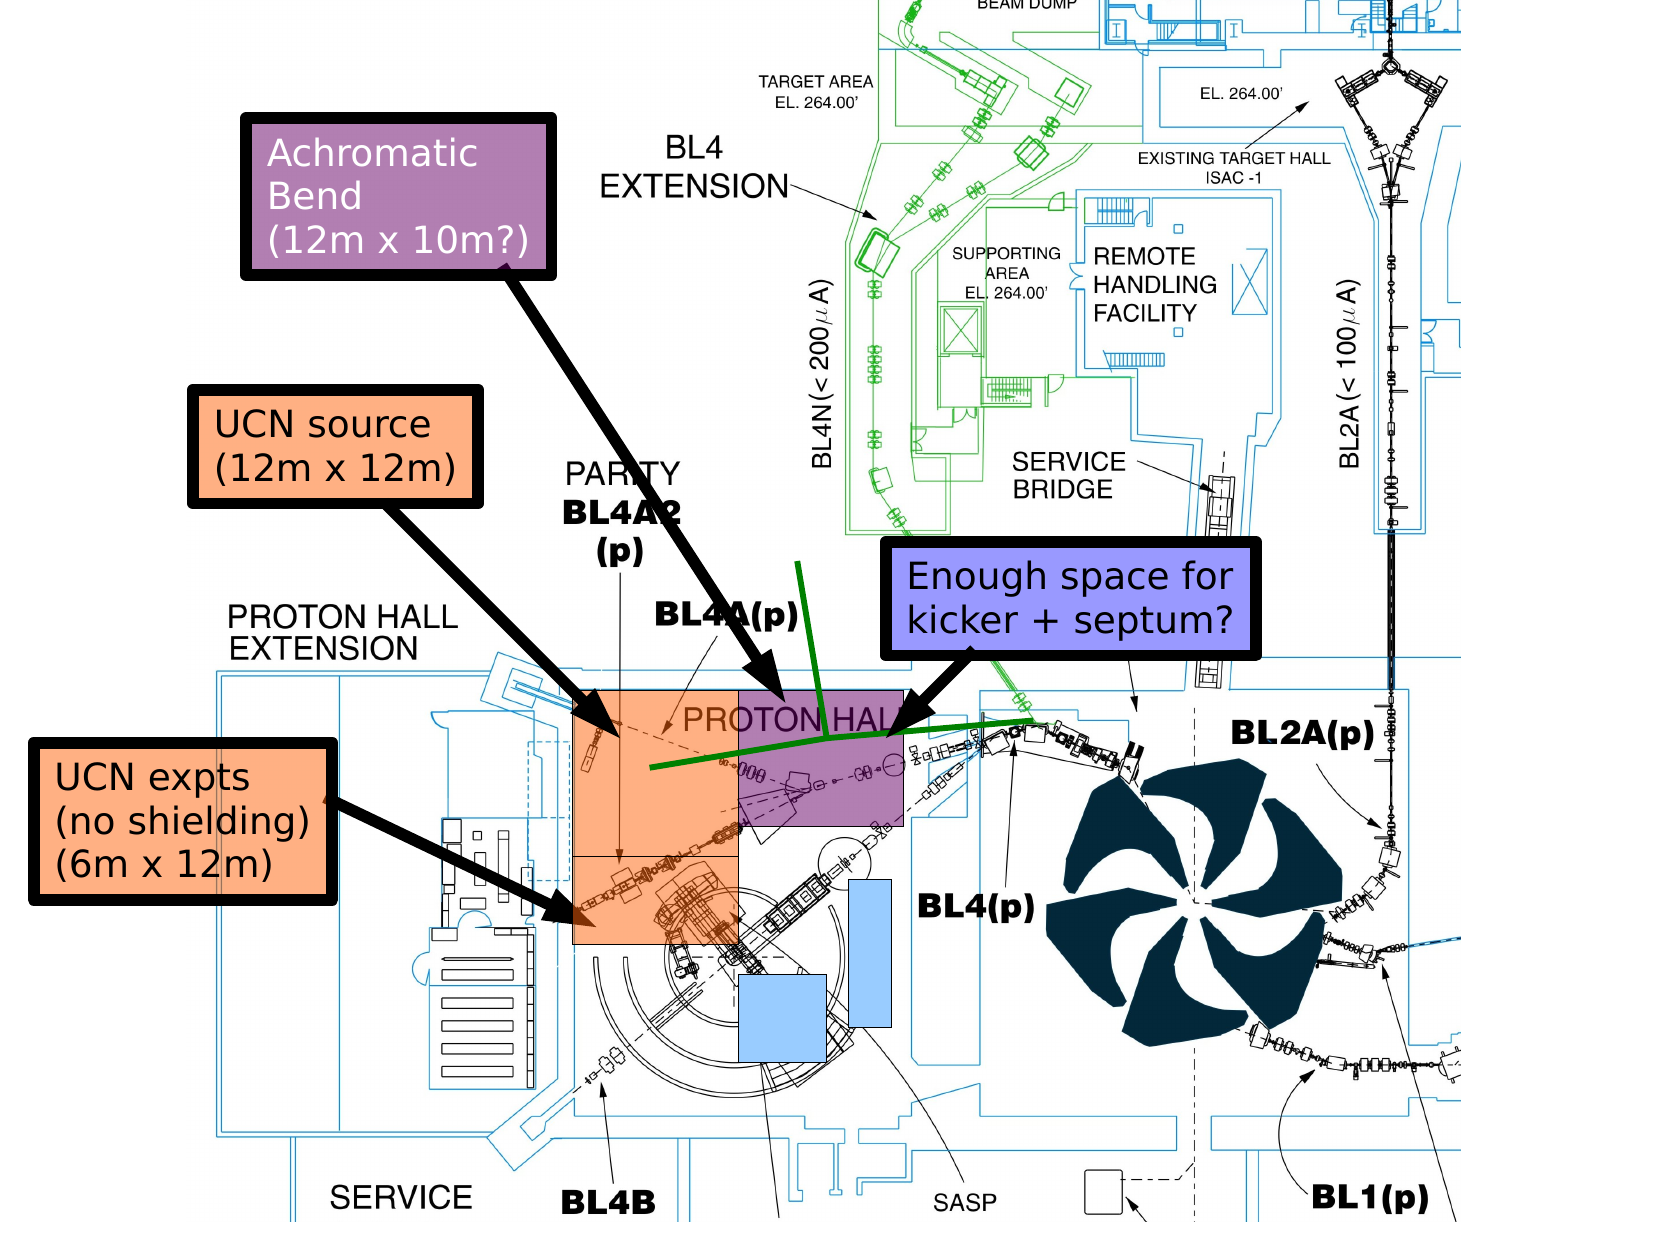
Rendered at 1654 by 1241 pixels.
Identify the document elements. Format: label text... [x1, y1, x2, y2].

text_box [572, 690, 904, 945]
text_box Achromatic Bend (12m x 10m?) [246, 118, 552, 276]
text_box [582, 690, 592, 695]
text_box UCN source (12m x 12m) [192, 389, 479, 504]
text_box UCN expts (no shielding) (6m x 12m) [33, 742, 333, 900]
text_box [848, 879, 892, 1028]
text_box [738, 974, 827, 1063]
picture [186, 0, 1461, 1222]
text_box Enough space for kicker + septum? [885, 541, 1256, 656]
text_box [822, 690, 904, 734]
text_box [572, 700, 577, 710]
